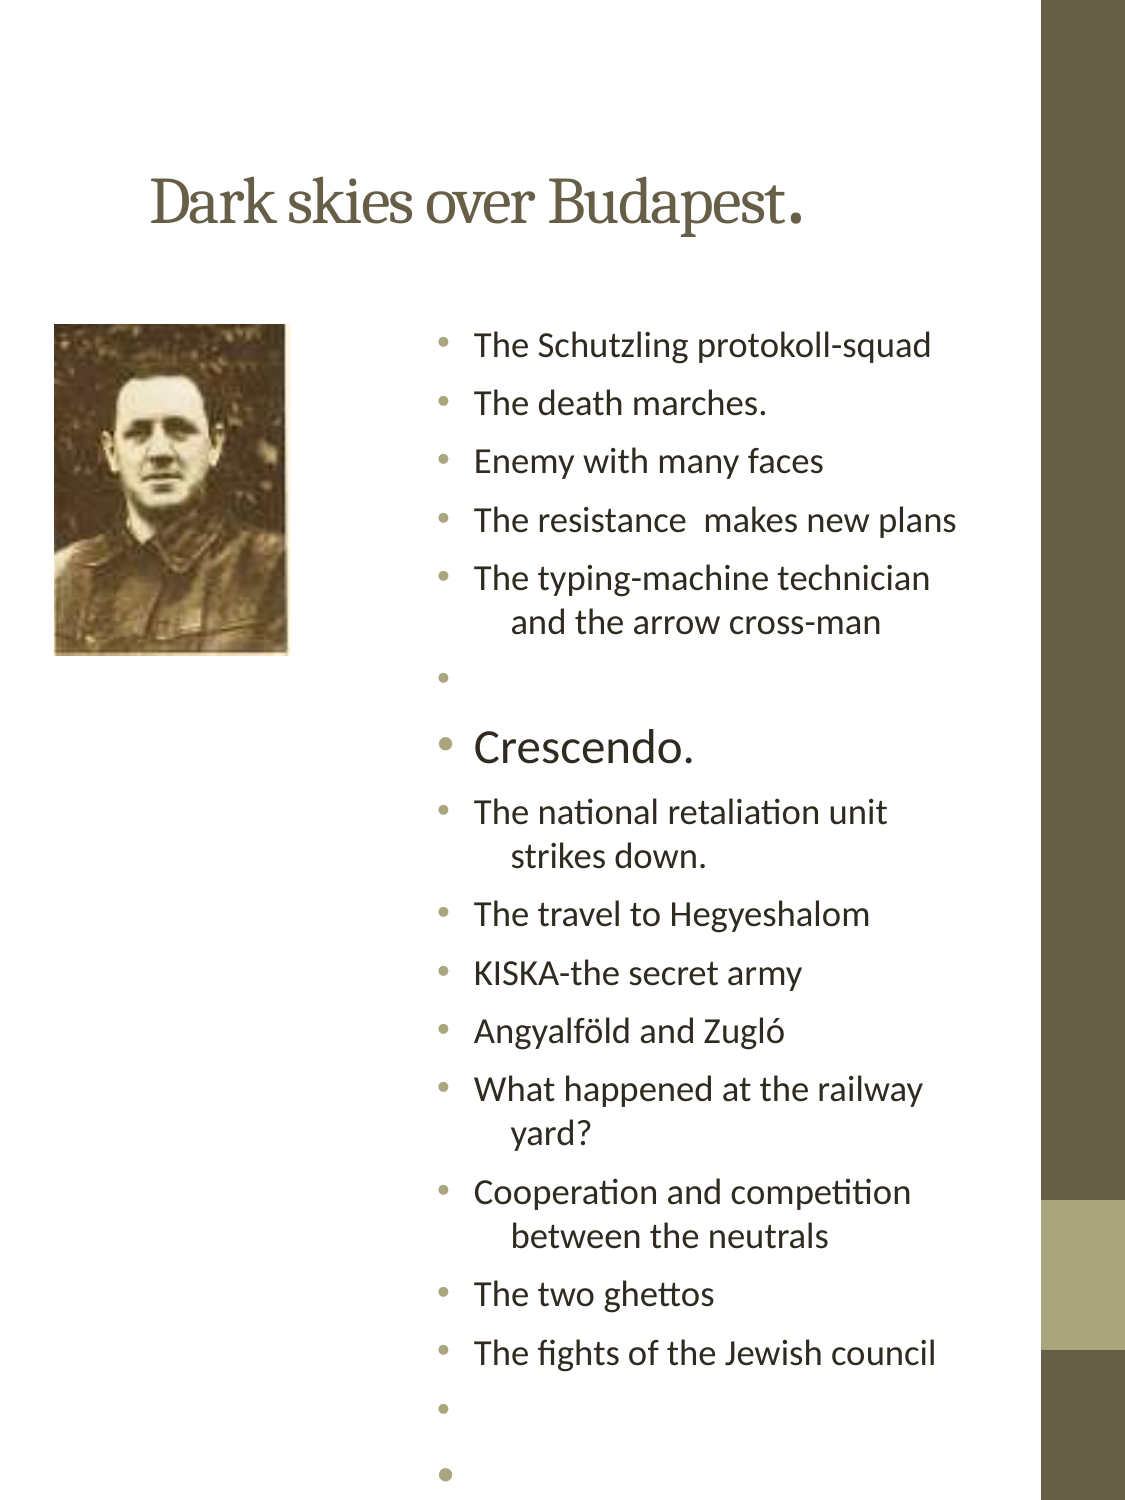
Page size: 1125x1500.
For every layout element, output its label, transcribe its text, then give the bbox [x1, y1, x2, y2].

title Dark skies over Budapest. [56, 60, 994, 311]
list The Schutzling protokoll-squad The death marches. Enemy with many faces The resistance makes new plans The typing-machine technician and the arrow cross-man Crescendo. The national retaliation unit strikes down. The travel to Hegyeshalom KISKA-the secret army Angyalföld and Zugló What happened at the railway yard? Cooperation and competition between the neutrals The two ghettos The fights of the Jewish council [385, 312, 976, 1412]
picture [54, 324, 291, 656]
